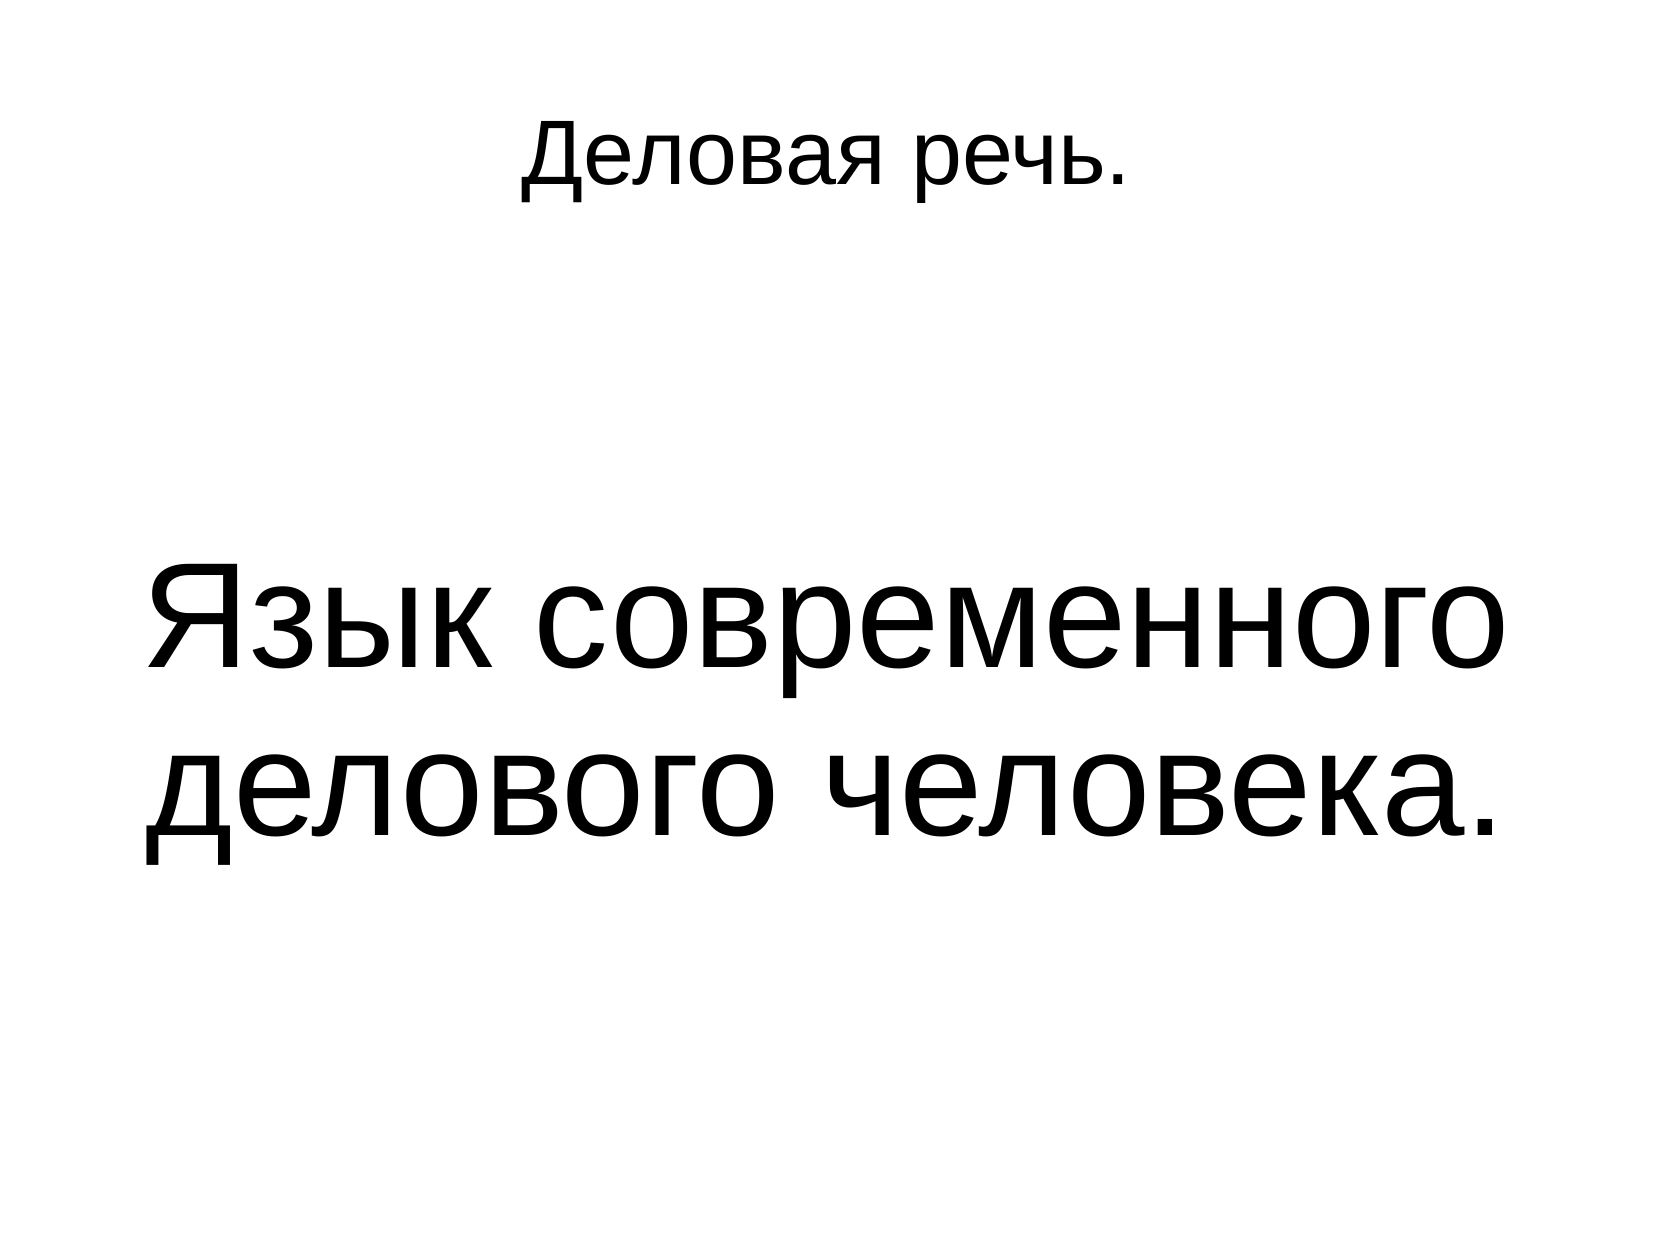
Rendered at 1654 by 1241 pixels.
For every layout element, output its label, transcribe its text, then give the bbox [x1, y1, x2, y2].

title Деловая речь. [82, 56, 1571, 250]
subtitle Язык современного делового человека. [82, 297, 1571, 1102]
